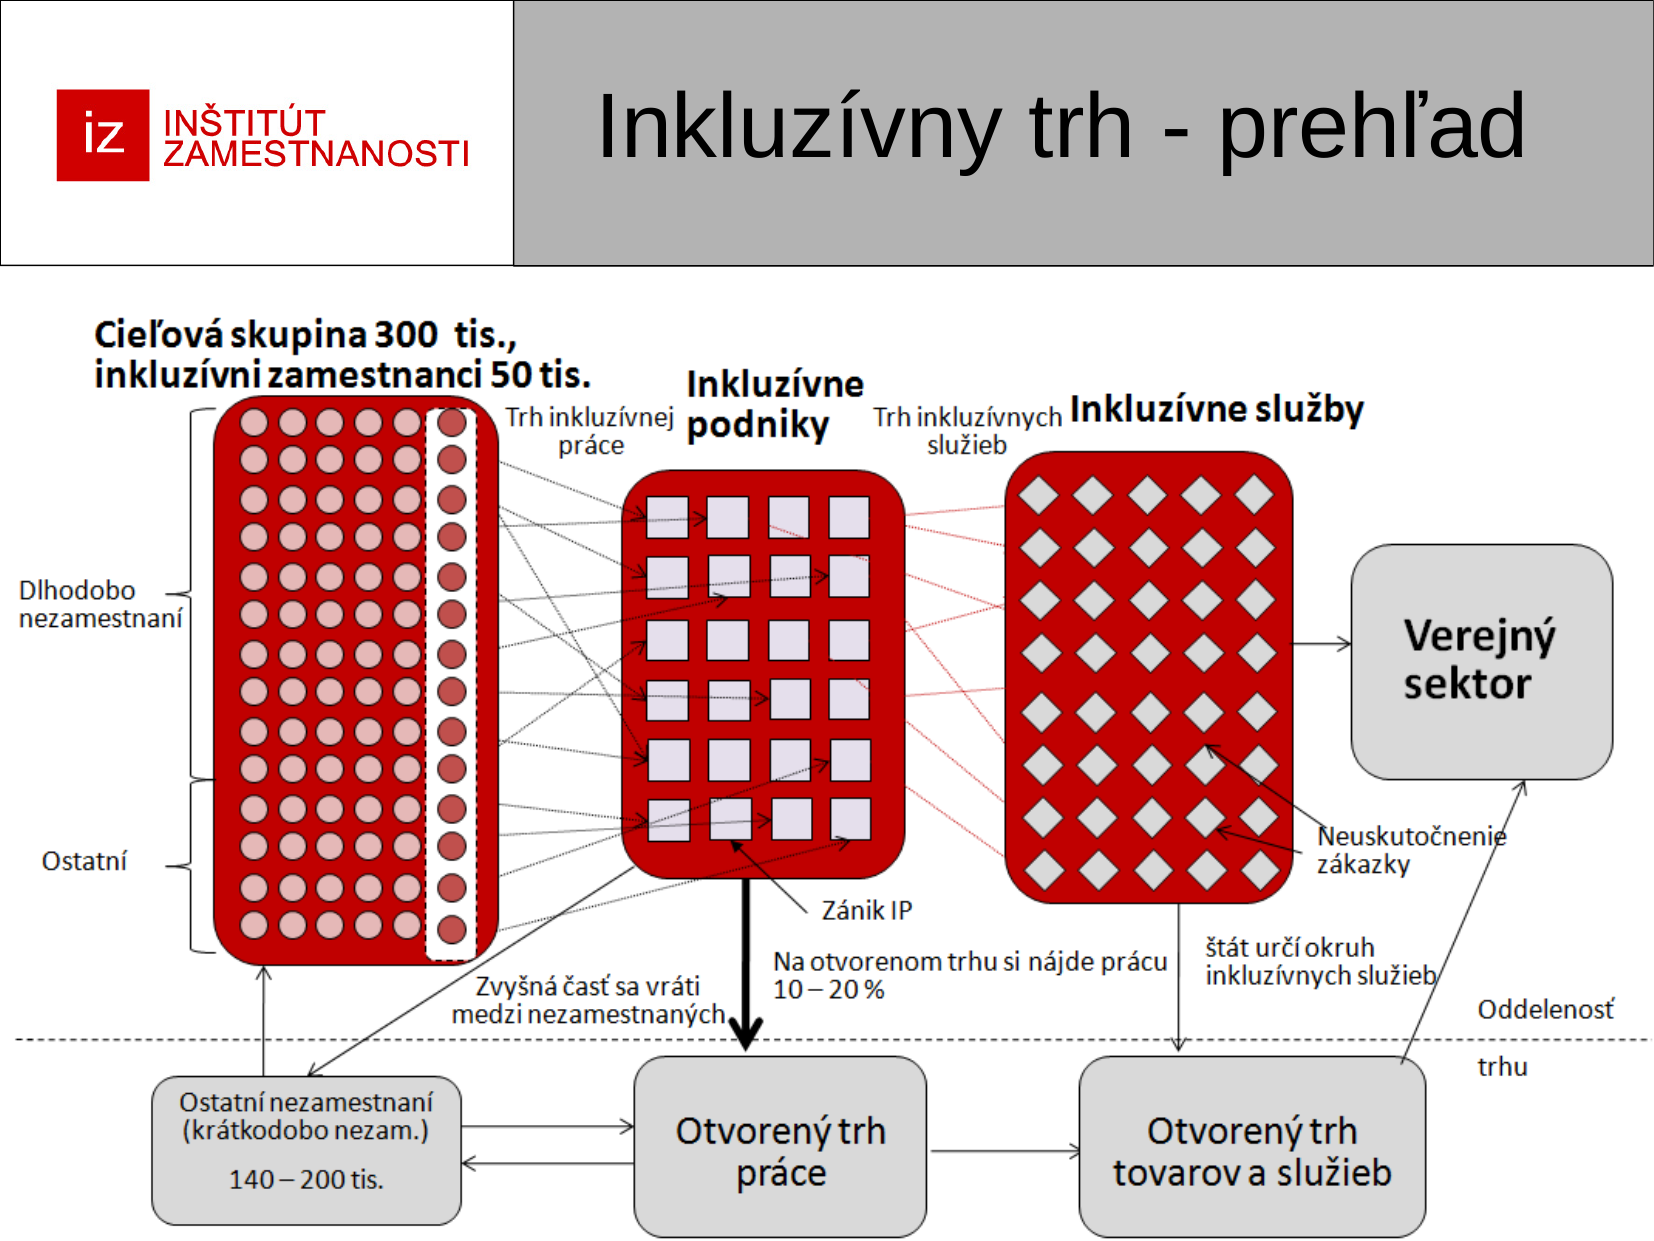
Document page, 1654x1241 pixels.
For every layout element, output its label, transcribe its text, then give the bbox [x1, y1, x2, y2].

picture [5, 8, 512, 257]
title Inkluzívny trh - prehľad [561, 29, 1565, 237]
picture [0, 295, 1654, 1240]
